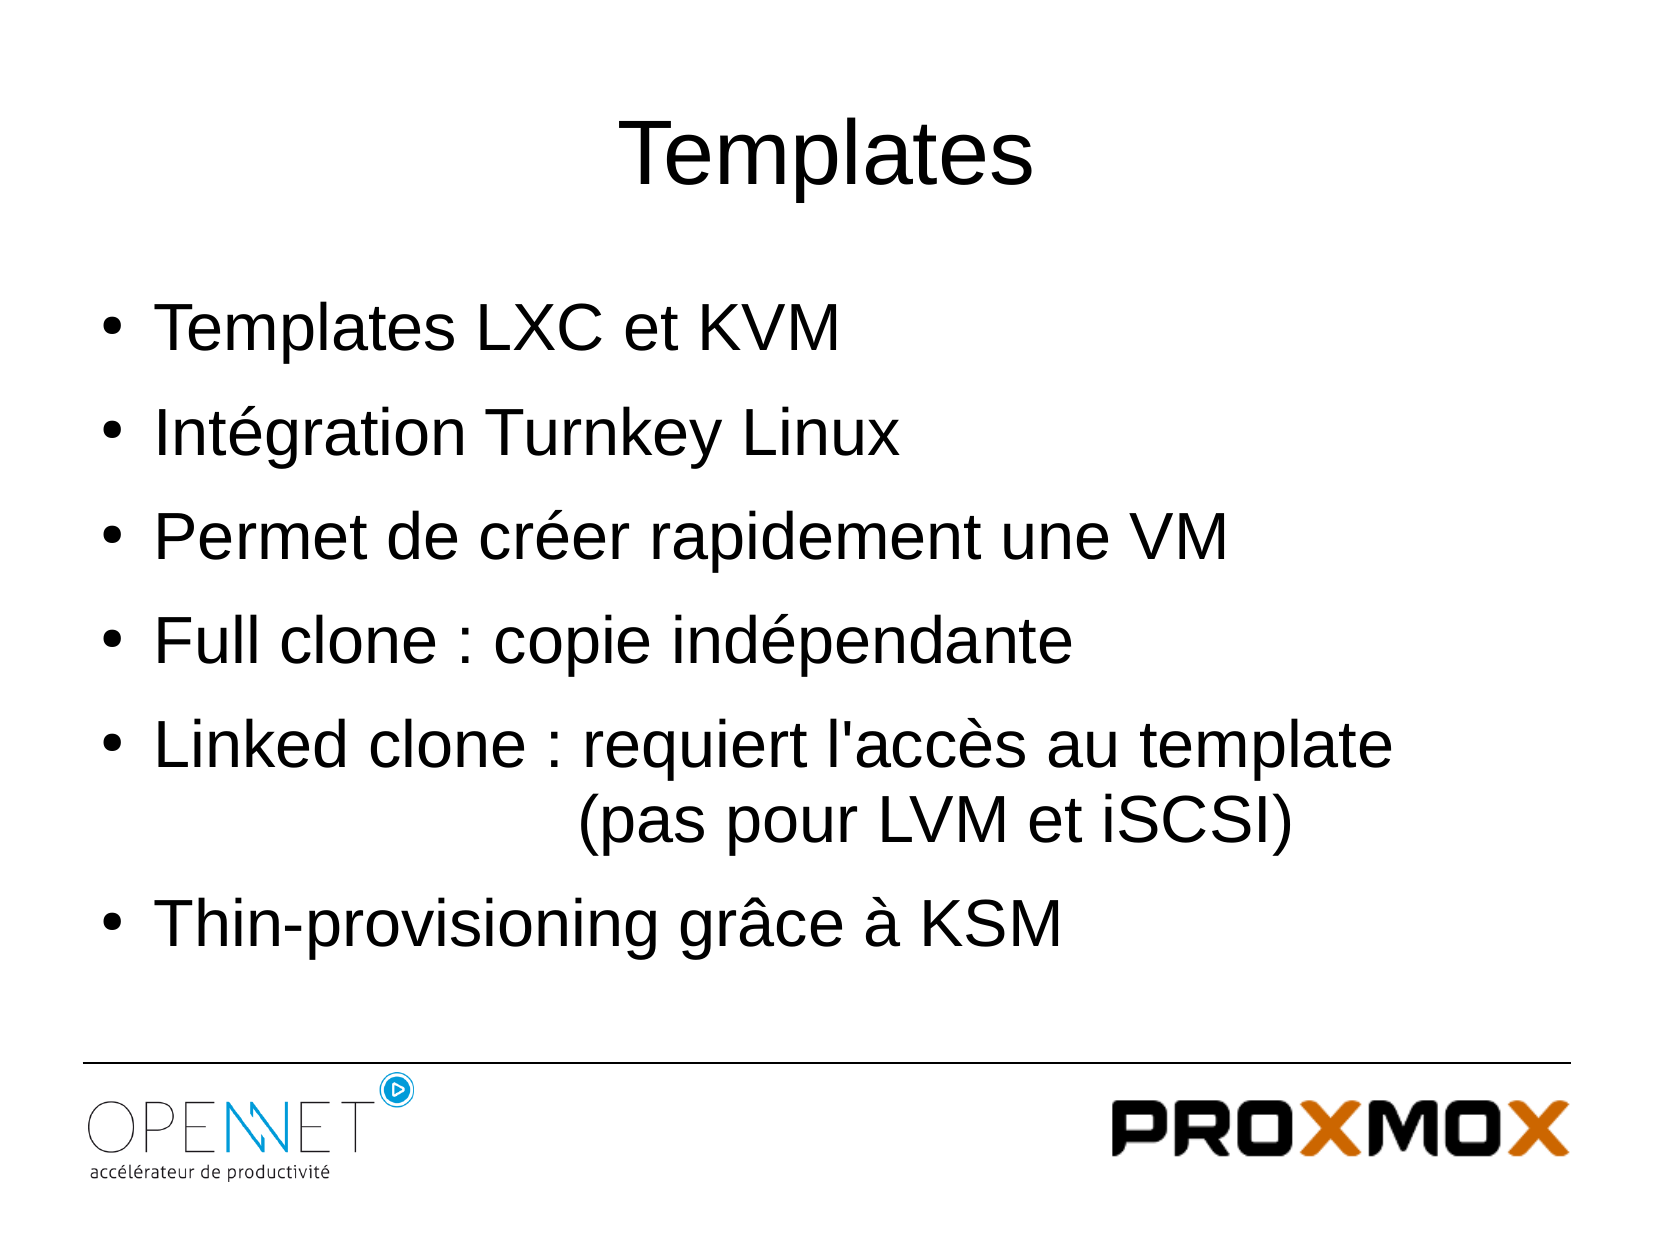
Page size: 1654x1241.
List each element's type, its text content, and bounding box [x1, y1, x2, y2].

title Templates [82, 49, 1571, 257]
picture [88, 1072, 414, 1182]
list Templates LXC et KVM Intégration Turnkey Linux Permet de créer rapidement une VM Full clone : copie indépendante Linked clone : requiert l'accès au template (pas pour LVM et iSCSI) Thin-provisioning grâce à KSM [82, 290, 1571, 1010]
picture [1111, 1099, 1571, 1158]
